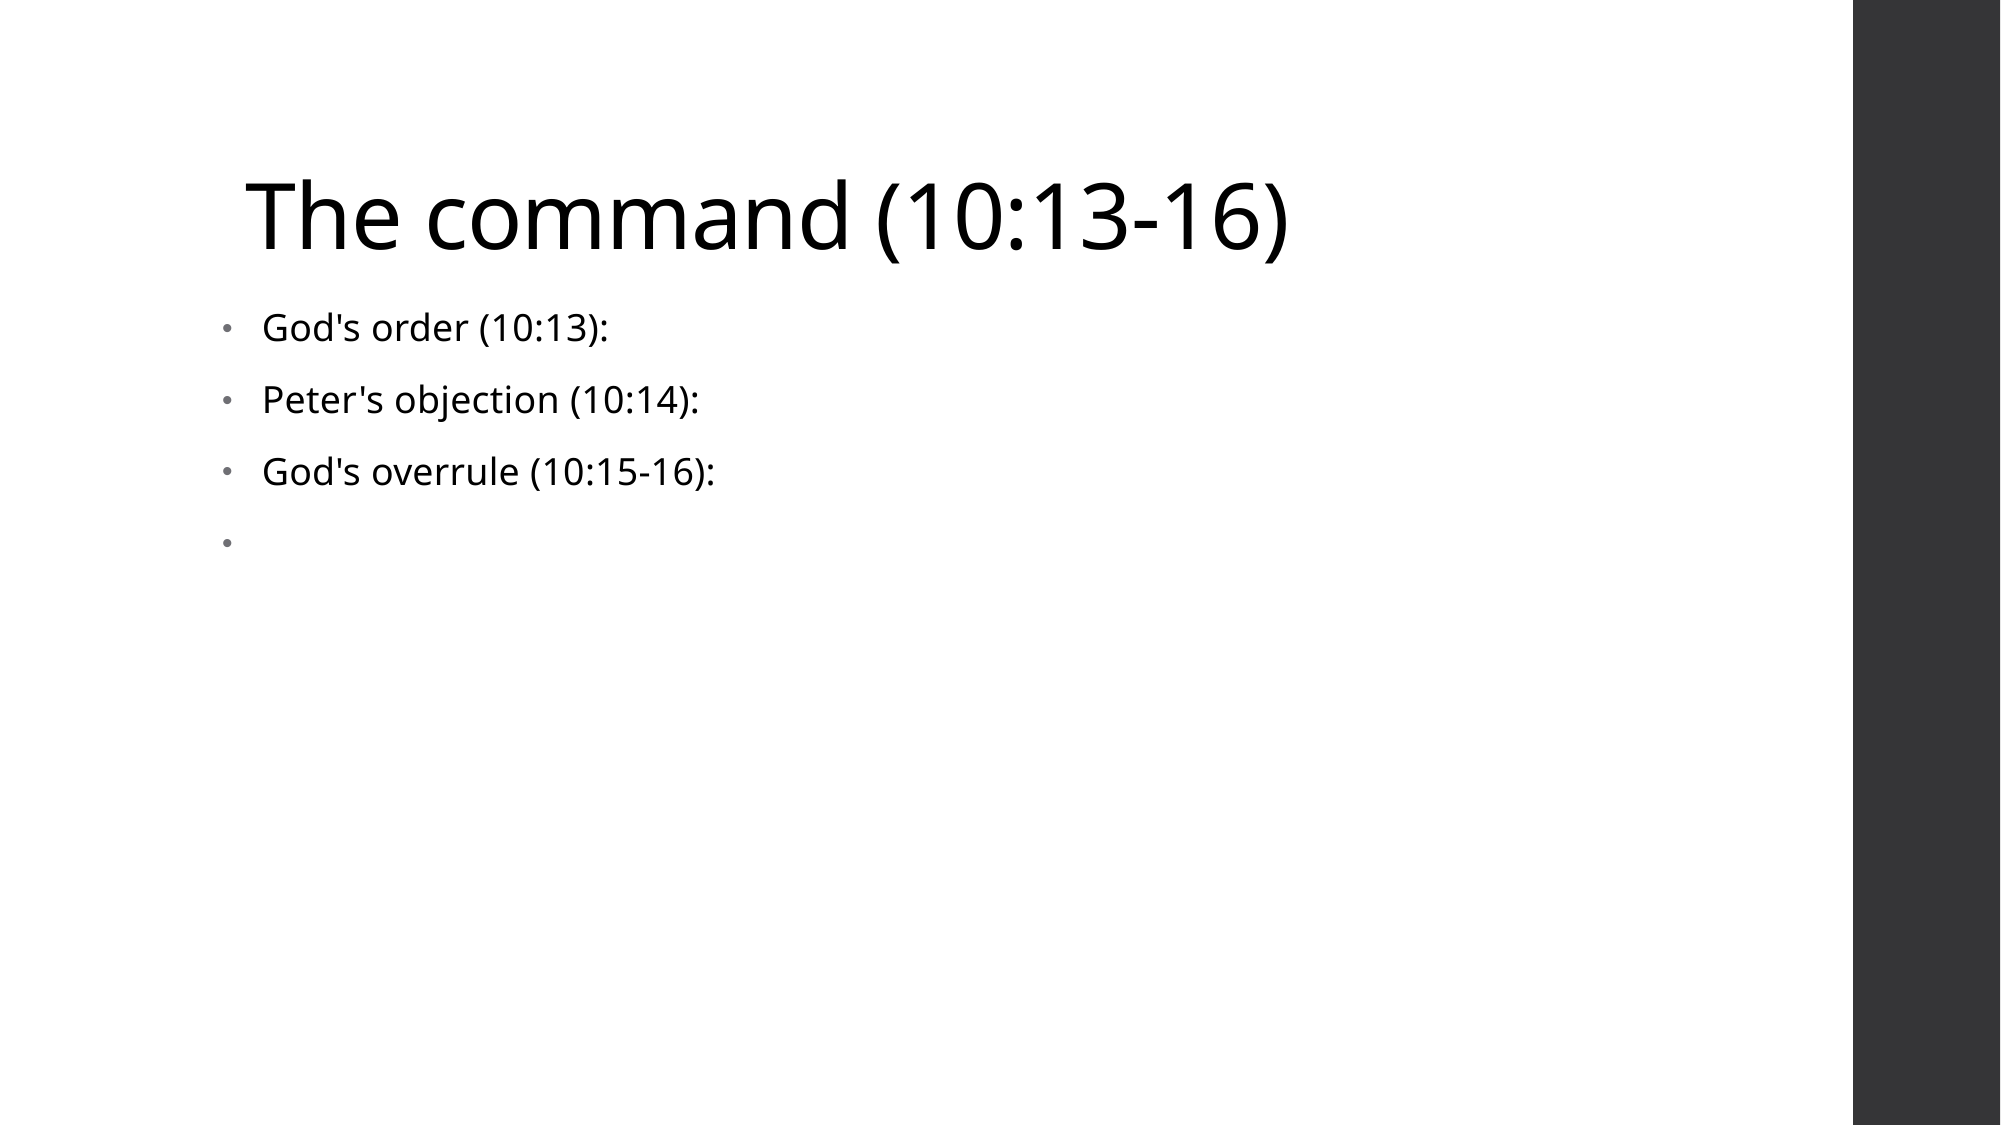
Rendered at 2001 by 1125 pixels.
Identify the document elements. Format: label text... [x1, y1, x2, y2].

list God's order (10:13): Peter's objection (10:14): God's overrule (10:15-16): [206, 299, 1617, 1014]
title The command (10:13-16) [206, 60, 1797, 278]
